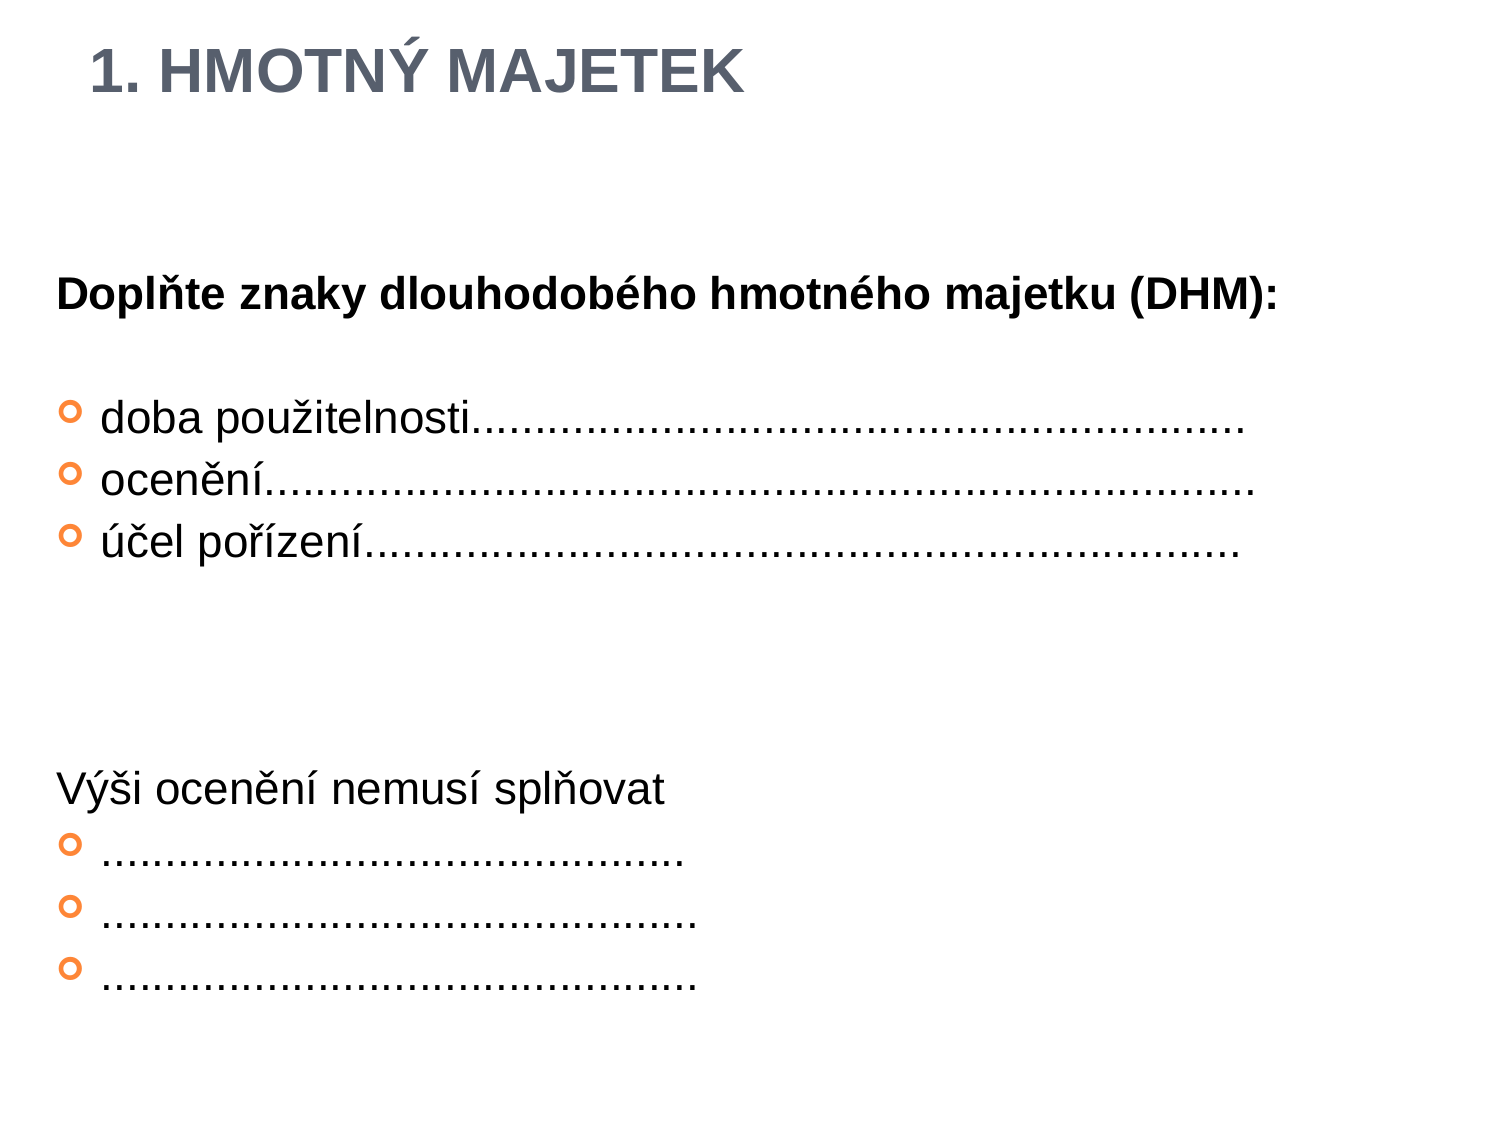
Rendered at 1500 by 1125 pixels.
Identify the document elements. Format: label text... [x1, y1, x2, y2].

title 1. HMOTNÝ MAJETEK [74, 0, 1300, 233]
list Doplňte znaky dlouhodobého hmotného majetku (DHM): doba použitelnosti............................................................. ocenění.............................................................................. účel pořízení..................................................................... Výši ocenění nemusí splňovat .............................................. ............................................... ............................................... [41, 262, 1447, 1070]
